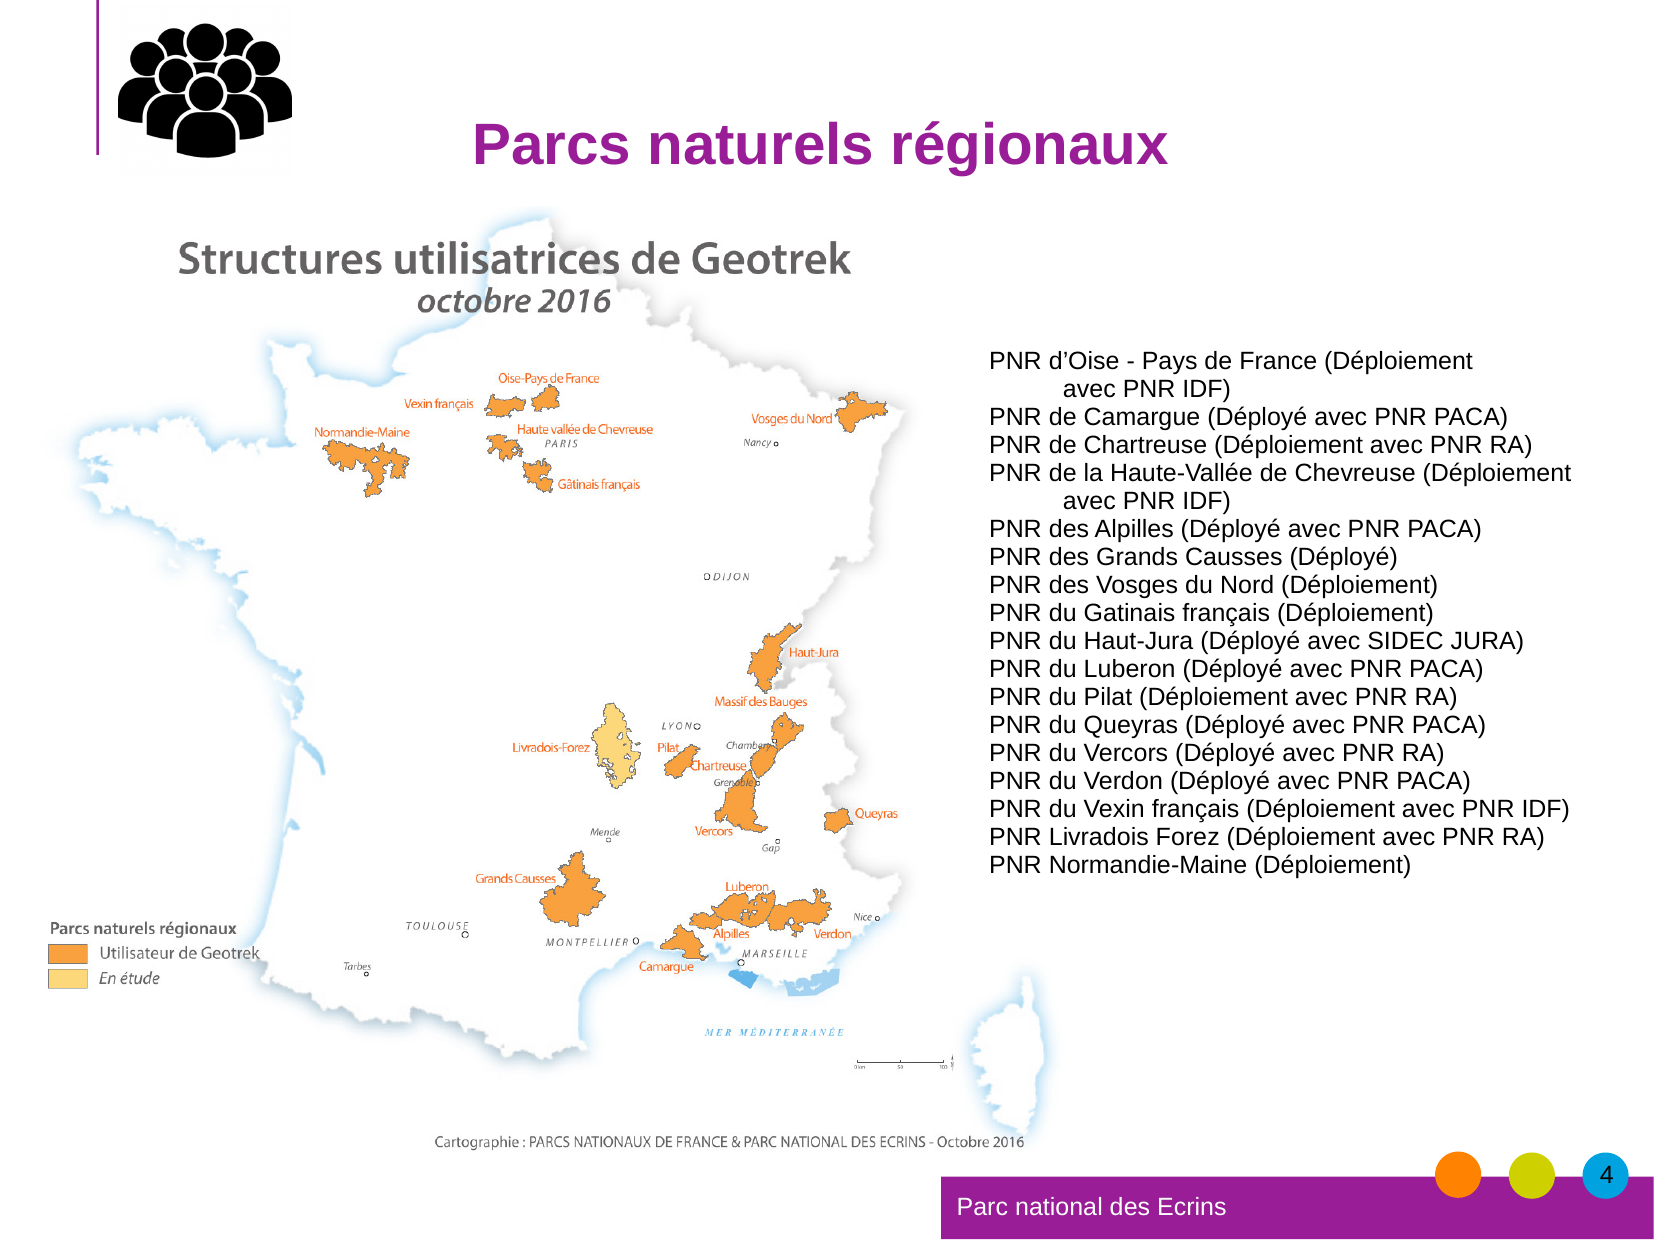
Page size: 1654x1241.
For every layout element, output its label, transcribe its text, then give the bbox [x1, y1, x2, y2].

title Parcs naturels régionaux [472, 29, 1241, 178]
text_box PNR d’Oise - Pays de France (Déploiement avec PNR IDF) PNR de Camargue (Déployé avec PNR PACA) PNR de Chartreuse (Déploiement avec PNR RA) PNR de la Haute-Vallée de Chevreuse (Déploiement avec PNR IDF) PNR des Alpilles (Déployé avec PNR PACA) PNR des Grands Causses (Déployé) PNR des Vosges du Nord (Déploiement) PNR du Gatinais français (Déploiement) PNR du Haut-Jura (Déployé avec SIDEC JURA) PNR du Luberon (Déployé avec PNR PACA) PNR du Pilat (Déploiement avec PNR RA) PNR du Queyras (Déployé avec PNR PACA) PNR du Vercors (Déployé avec PNR RA) PNR du Verdon (Déployé avec PNR PACA) PNR du Vexin français (Déploiement avec PNR IDF) PNR Livradois Forez (Déploiement avec PNR RA) PNR Normandie-Maine (Déploiement) [974, 339, 1595, 886]
picture [118, 3, 292, 178]
picture [28, 206, 1063, 1159]
